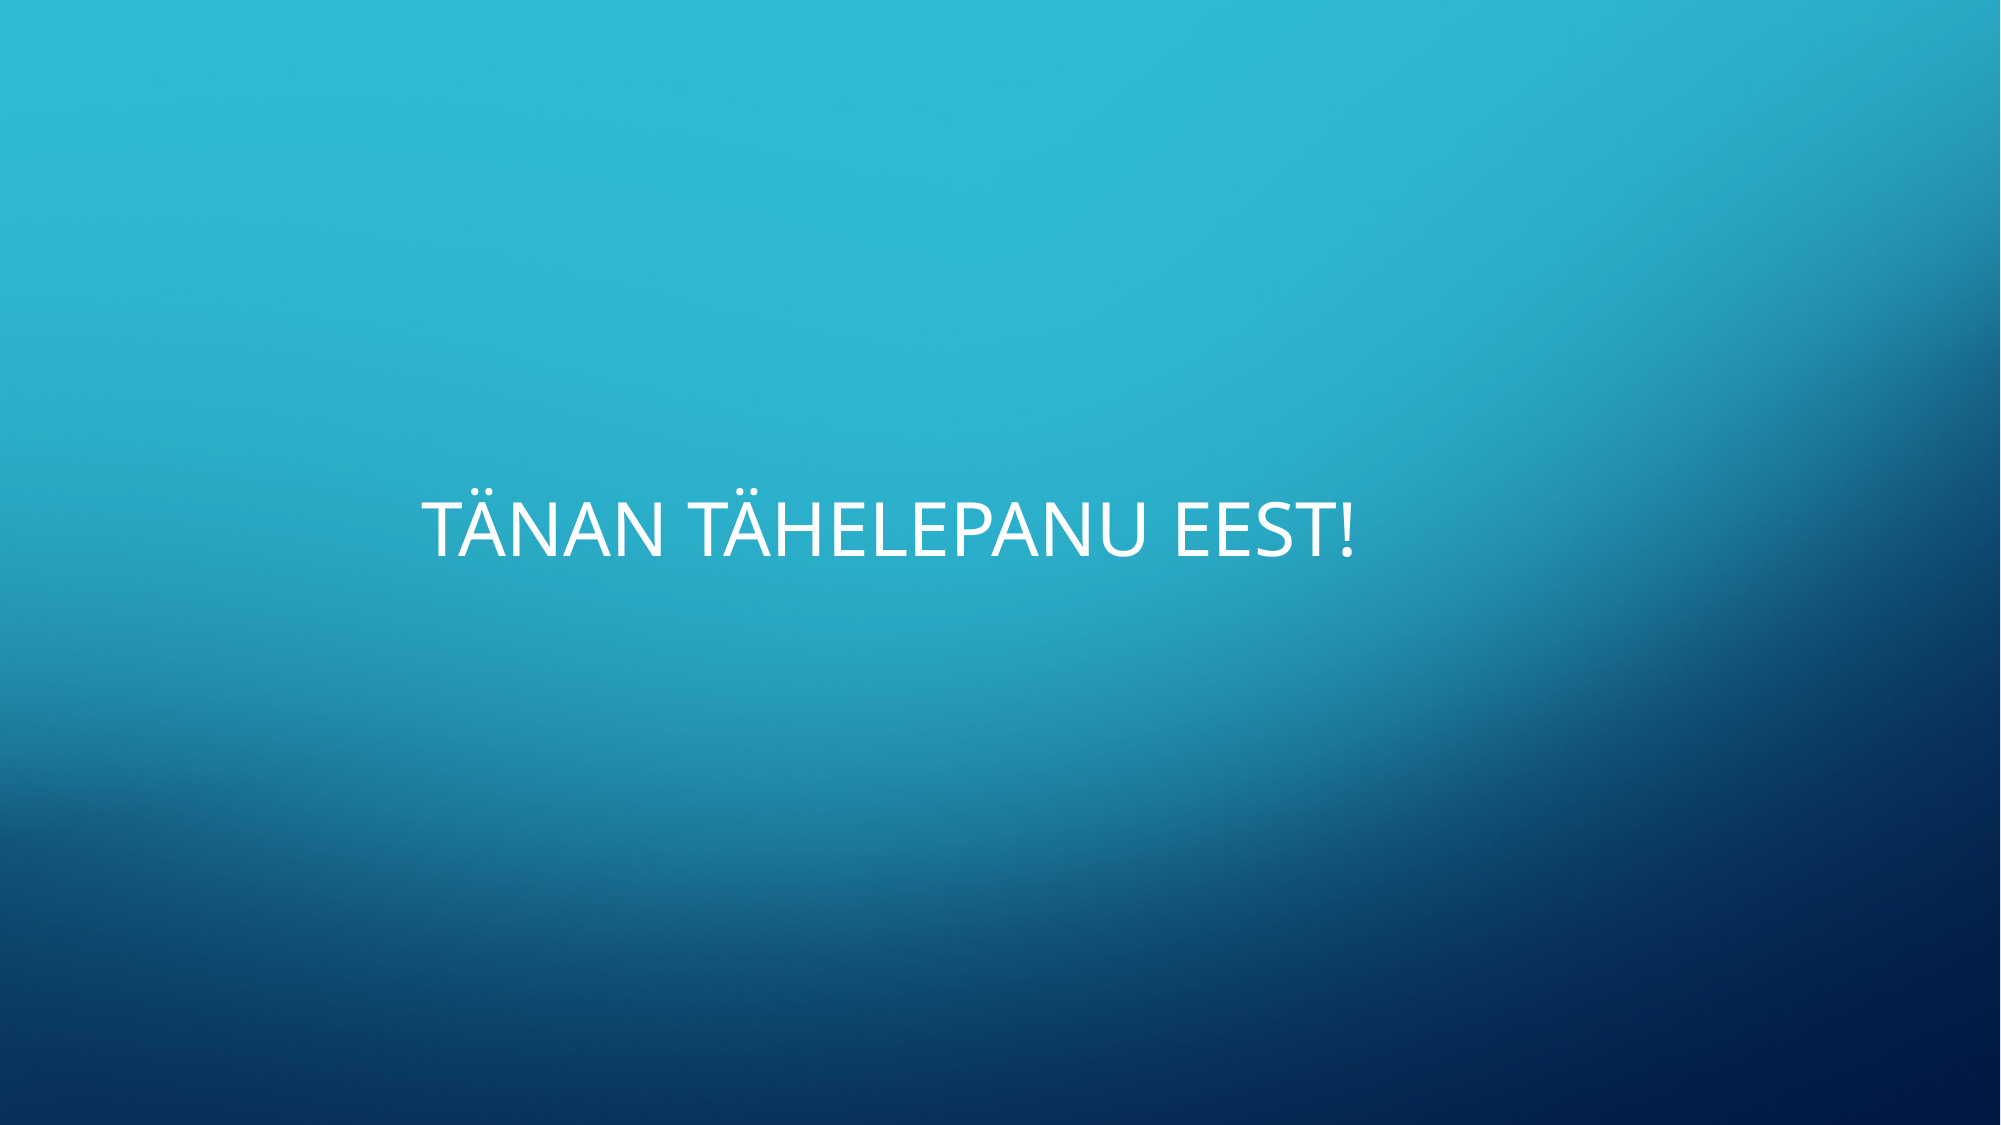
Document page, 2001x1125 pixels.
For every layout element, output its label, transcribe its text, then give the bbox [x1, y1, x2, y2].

title TÄNAN TÄHELEPANU EEST! [406, 410, 1451, 654]
